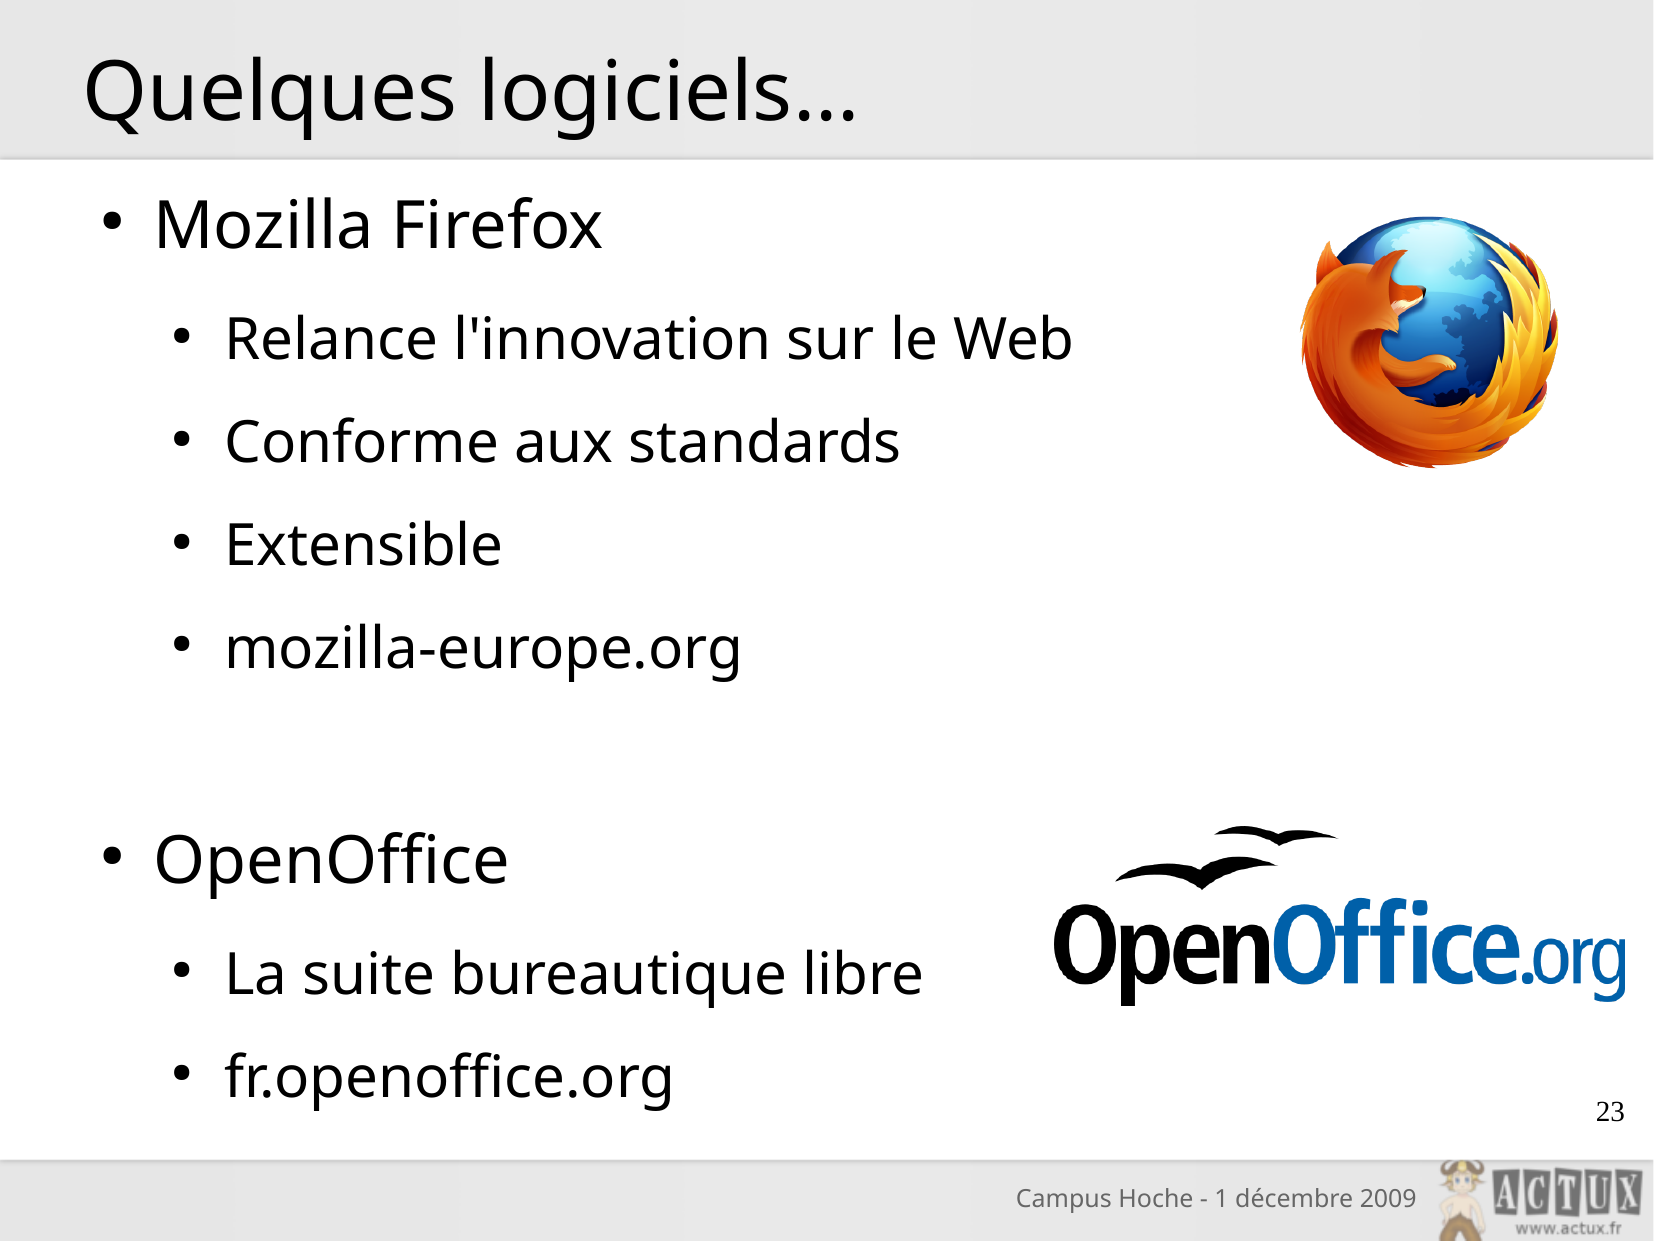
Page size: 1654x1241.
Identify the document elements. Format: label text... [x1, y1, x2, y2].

title Quelques logiciels... [82, 29, 1571, 148]
picture [0, 0, 1654, 1241]
list Mozilla Firefox Relance l'innovation sur le Web Conforme aux standards Extensible mozilla-europe.org OpenOffice La suite bureautique libre fr.openoffice.org [82, 177, 1571, 1109]
